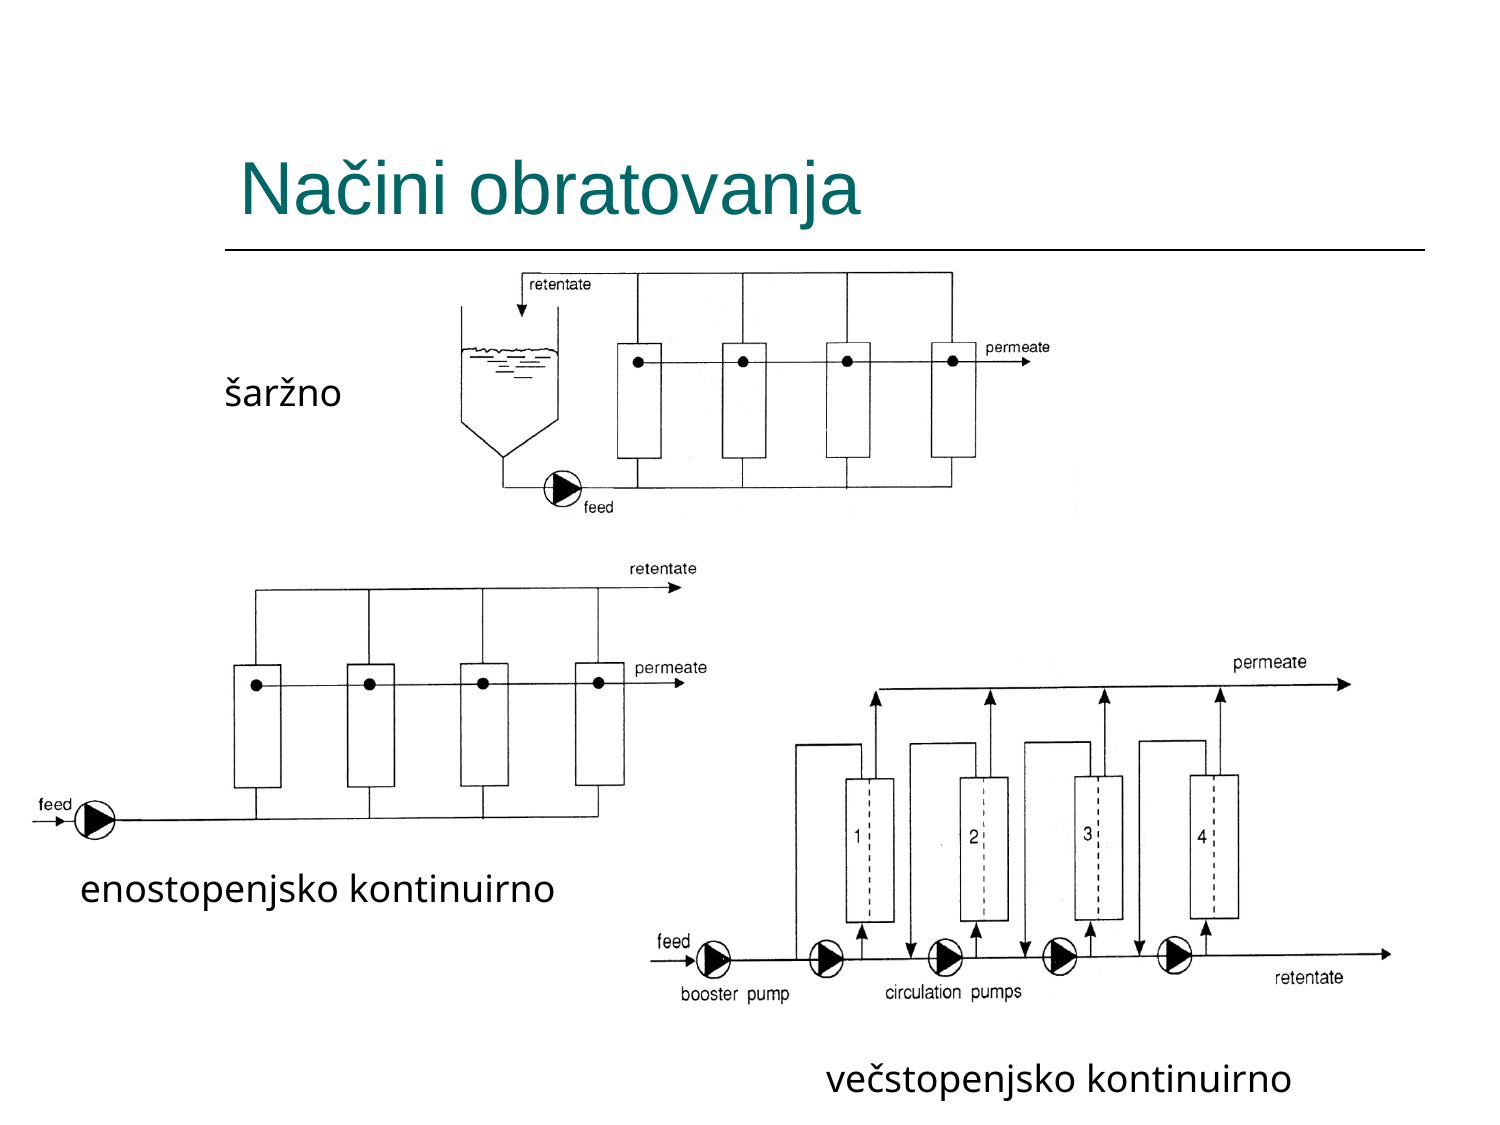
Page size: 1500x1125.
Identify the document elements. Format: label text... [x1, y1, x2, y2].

text_box [631, 657, 1412, 1006]
title Načini obratovanja [224, 49, 1425, 237]
text_box enostopenjsko kontinuirno [65, 857, 572, 919]
text_box šaržno [209, 361, 358, 423]
text_box večstopenjsko kontinuirno [811, 1046, 1309, 1108]
picture [422, 267, 1078, 518]
picture [29, 562, 723, 843]
